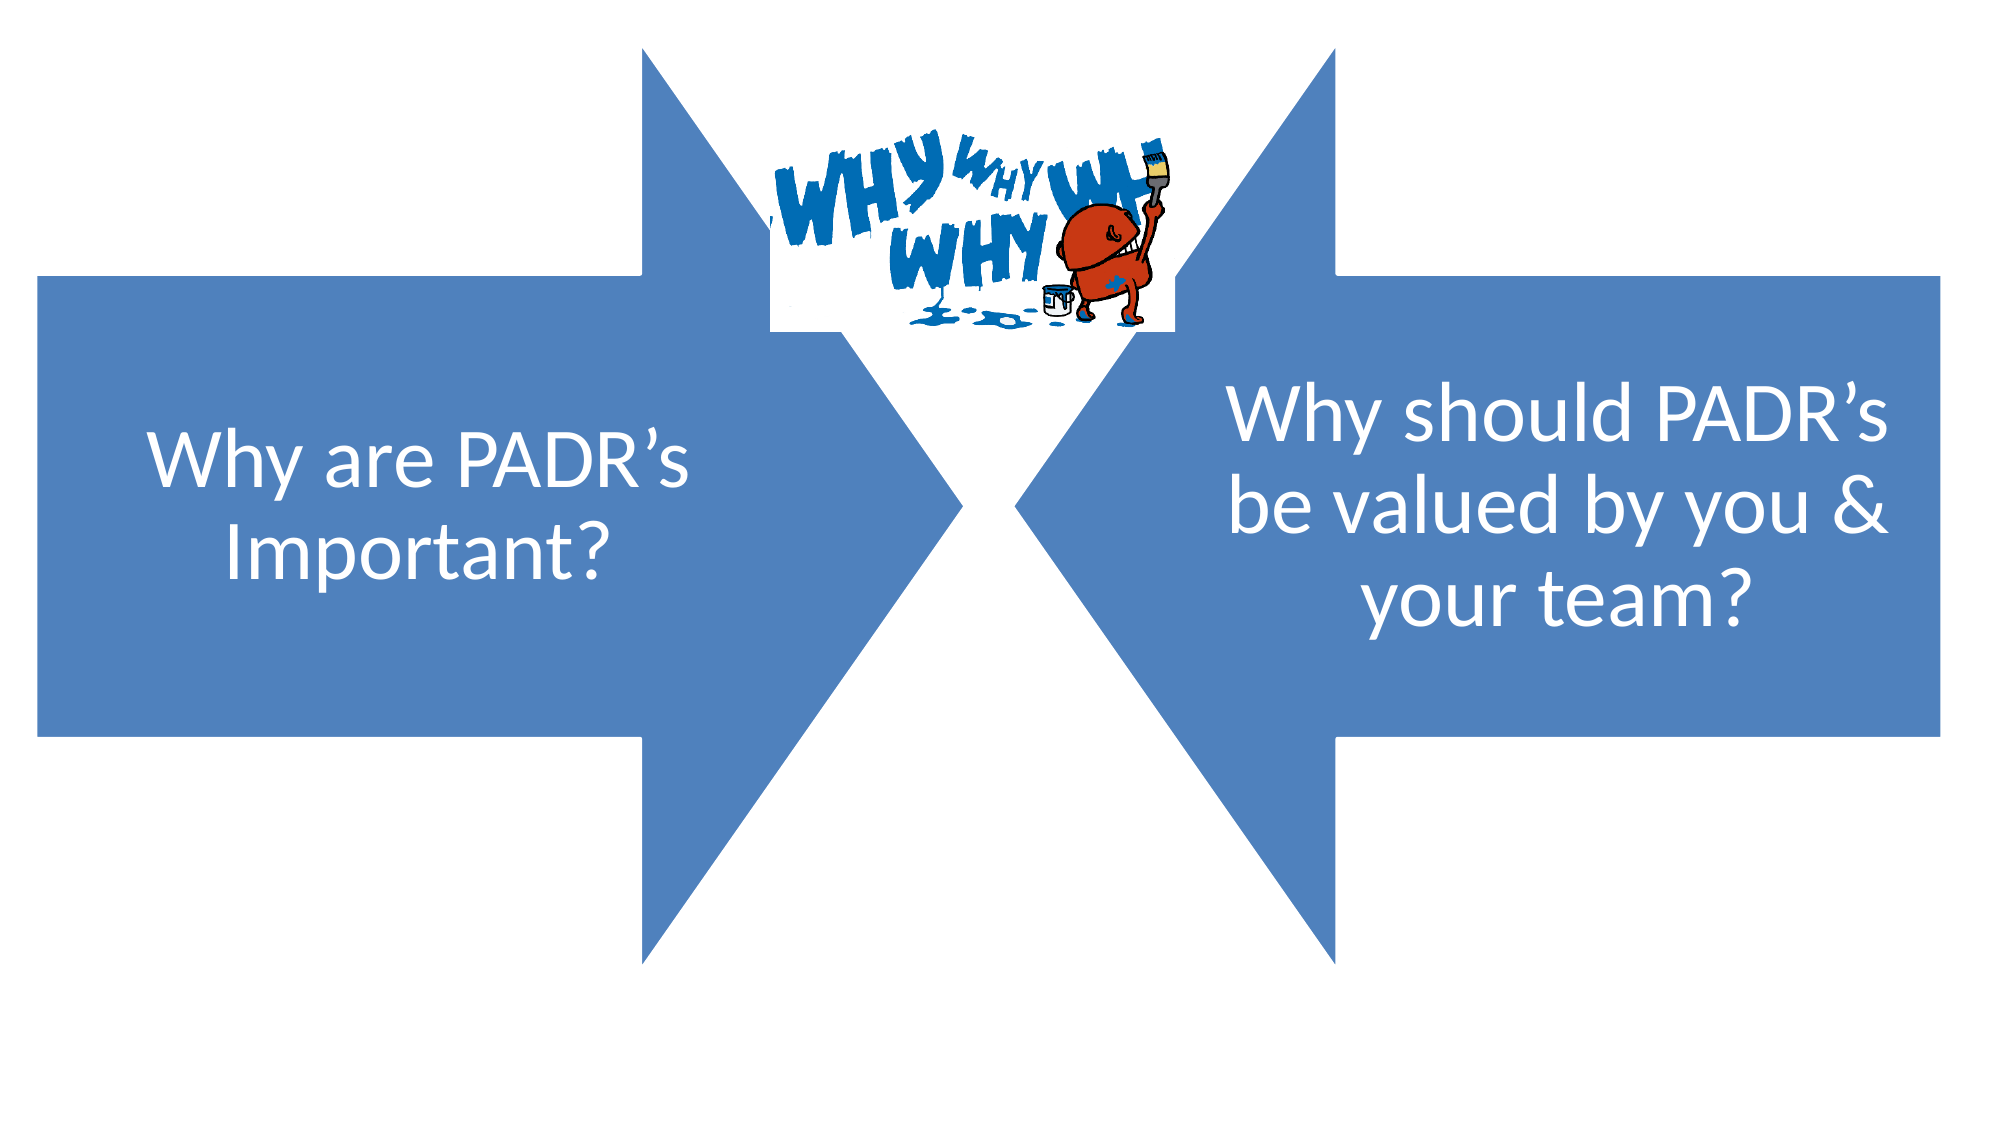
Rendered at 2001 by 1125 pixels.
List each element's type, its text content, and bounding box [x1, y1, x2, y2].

picture [770, 123, 1176, 332]
text_box Why are PADR’s Important? [35, 41, 966, 972]
text_box Why should PADR’s be valued by you & your team? [1011, 41, 1943, 972]
